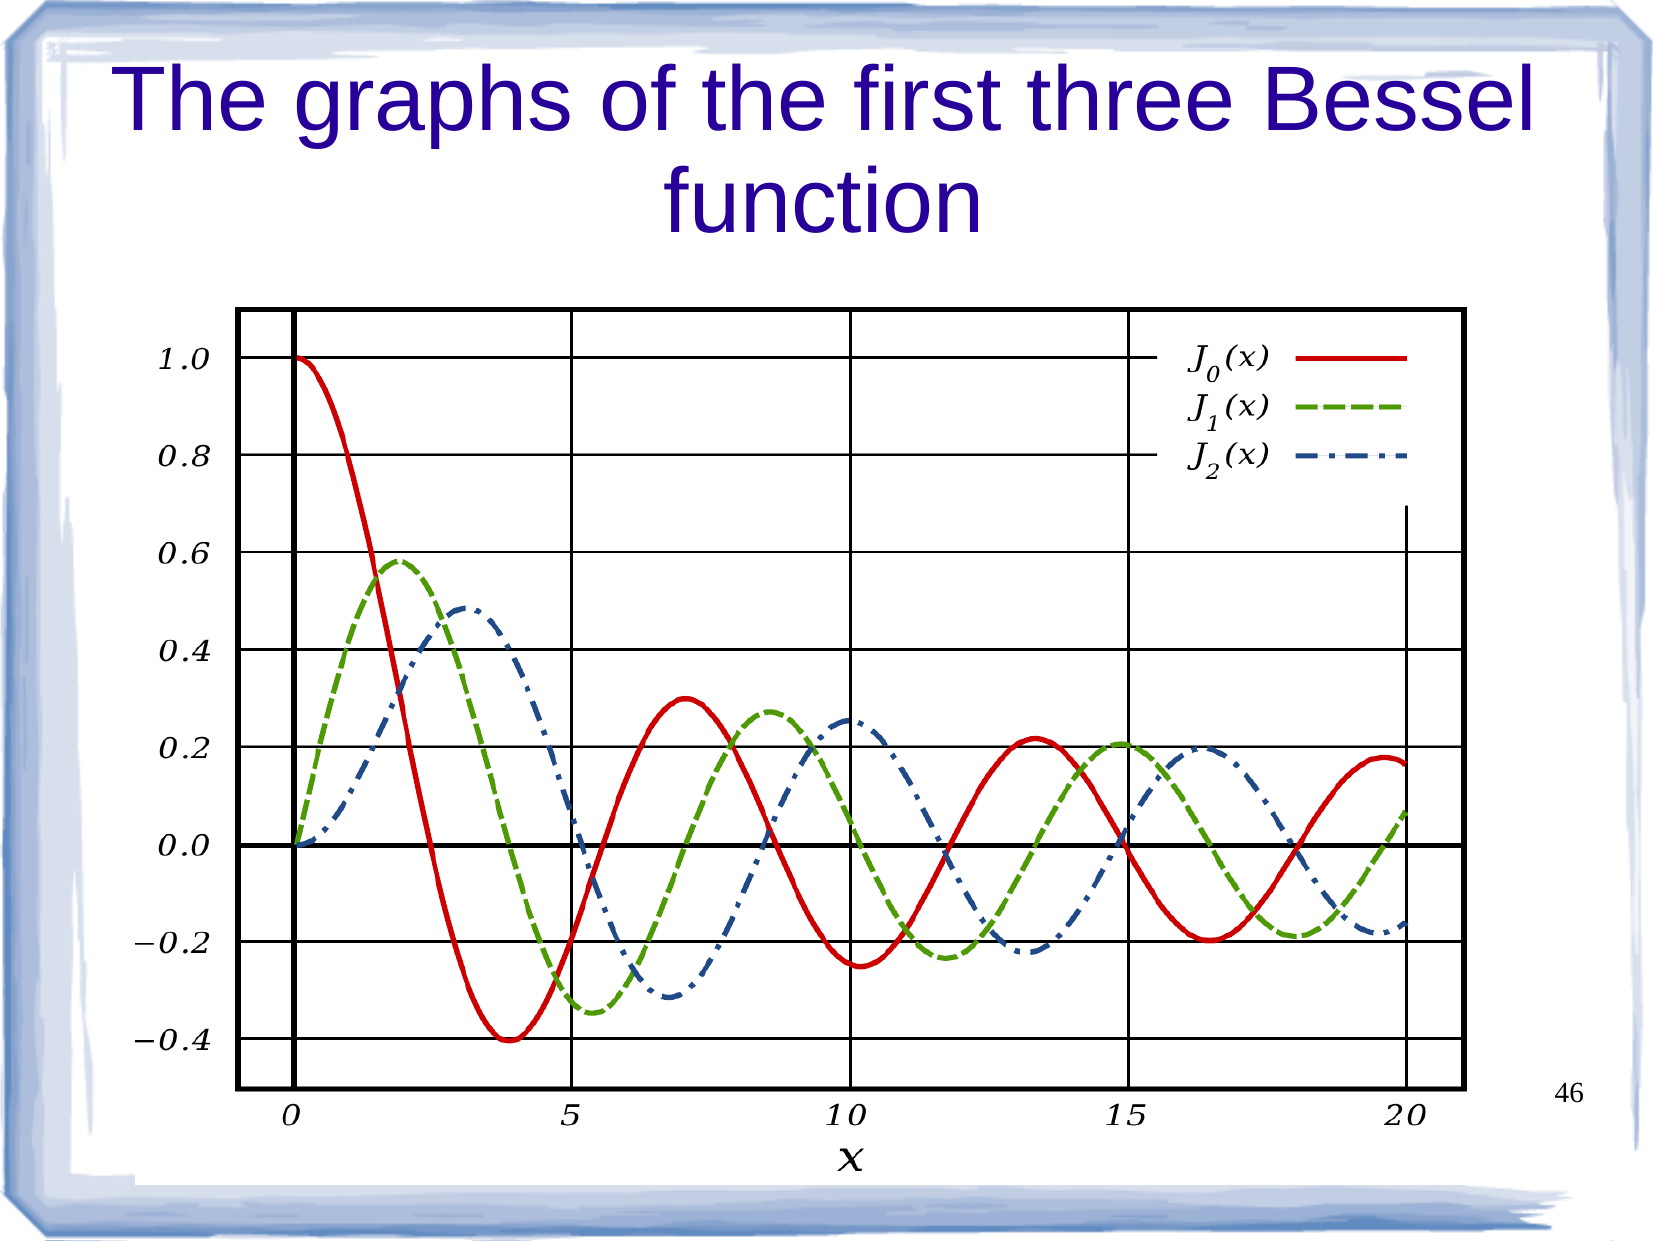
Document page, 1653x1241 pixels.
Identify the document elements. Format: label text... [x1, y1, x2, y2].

title The graphs of the first three Bessel function [82, 48, 1567, 254]
picture [0, 0, 1653, 1241]
